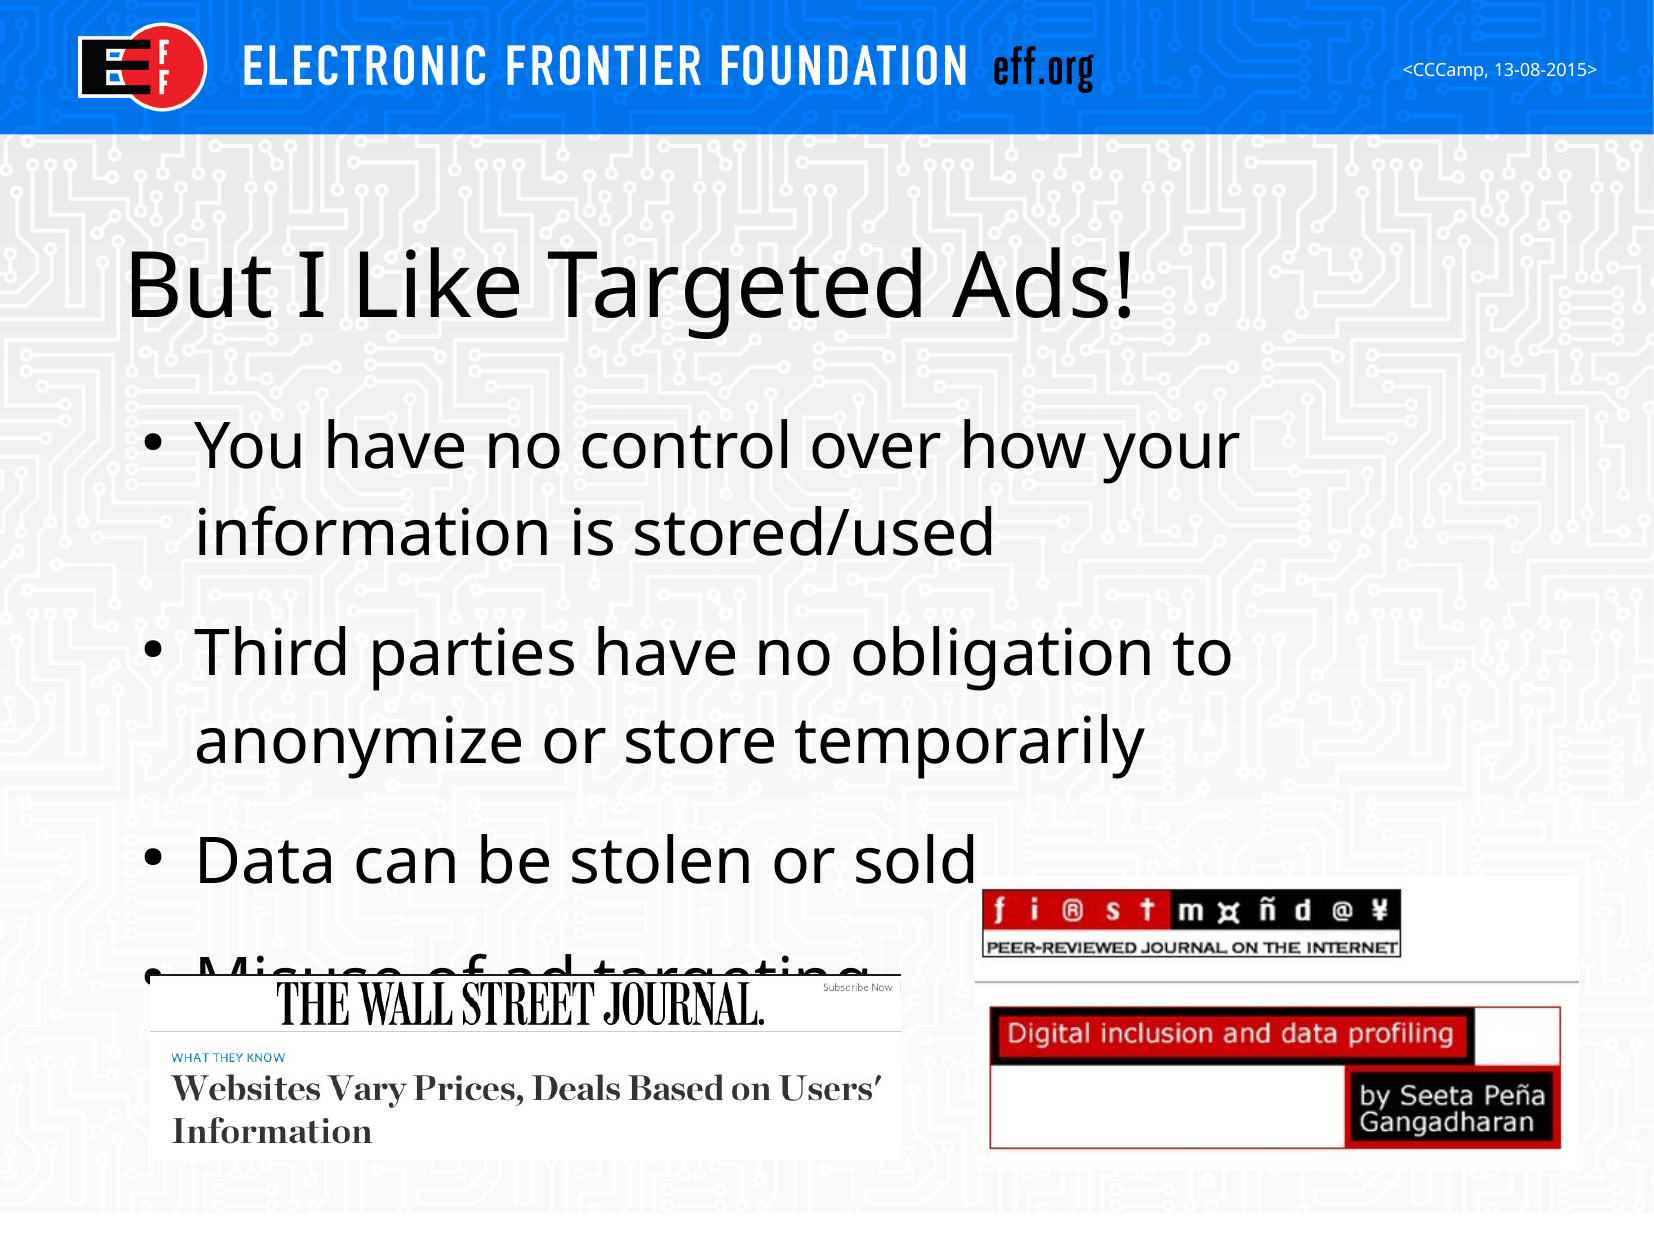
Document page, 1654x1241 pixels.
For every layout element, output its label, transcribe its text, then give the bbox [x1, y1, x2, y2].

list You have no control over how your information is stored/used Third parties have no obligation to anonymize or store temporarily Data can be stolen or sold Misuse of ad targeting [124, 399, 1530, 1144]
title But I Like Targeted Ads! [124, 179, 1530, 386]
picture [0, 0, 1654, 1213]
